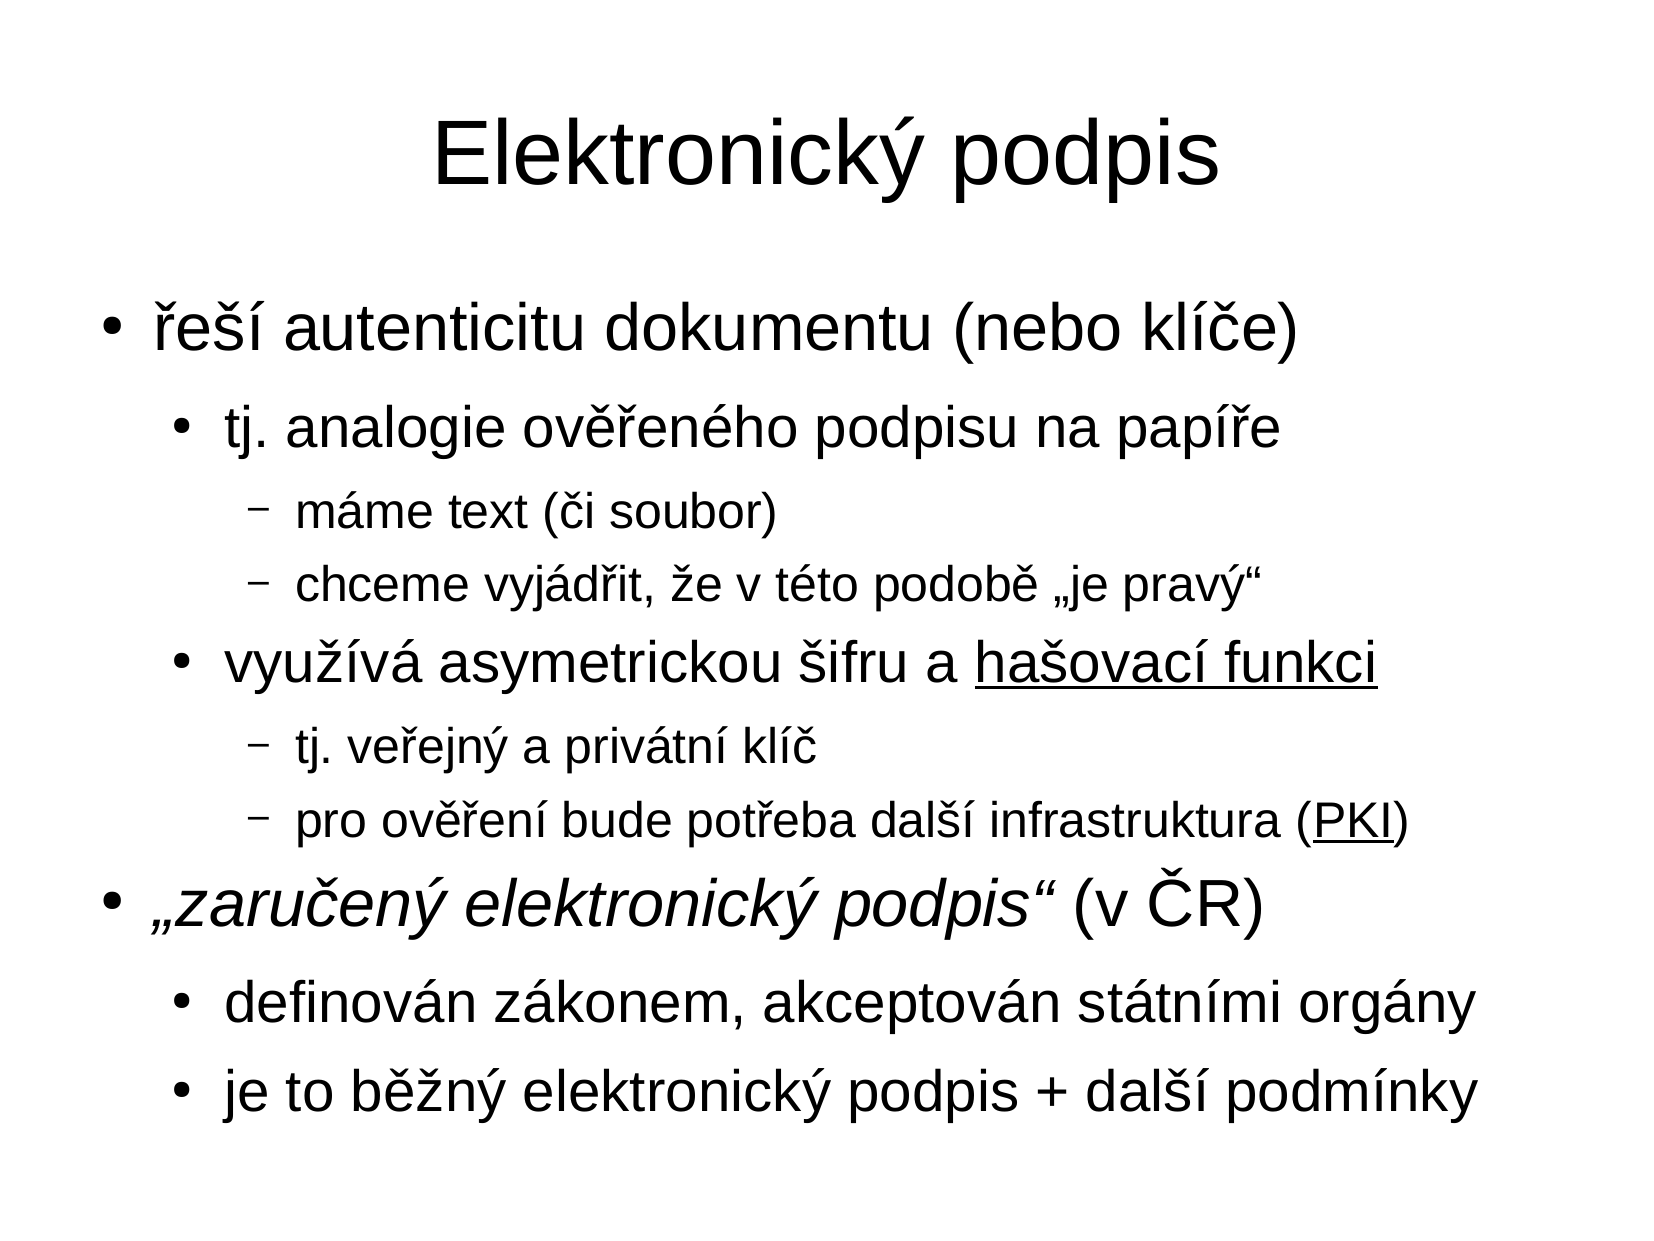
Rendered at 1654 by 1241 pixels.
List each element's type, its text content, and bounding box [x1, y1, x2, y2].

list řeší autenticitu dokumentu (nebo klíče) tj. analogie ověřeného podpisu na papíře máme text (či soubor) chceme vyjádřit, že v této podobě „je pravý“ využívá asymetrickou šifru a hašovací funkci tj. veřejný a privátní klíč pro ověření bude potřeba další infrastruktura (PKI) „zaručený elektronický podpis“ (v ČR) definován zákonem, akceptován státními orgány je to běžný elektronický podpis + další podmínky [82, 290, 1571, 1124]
title Elektronický podpis [82, 49, 1571, 257]
